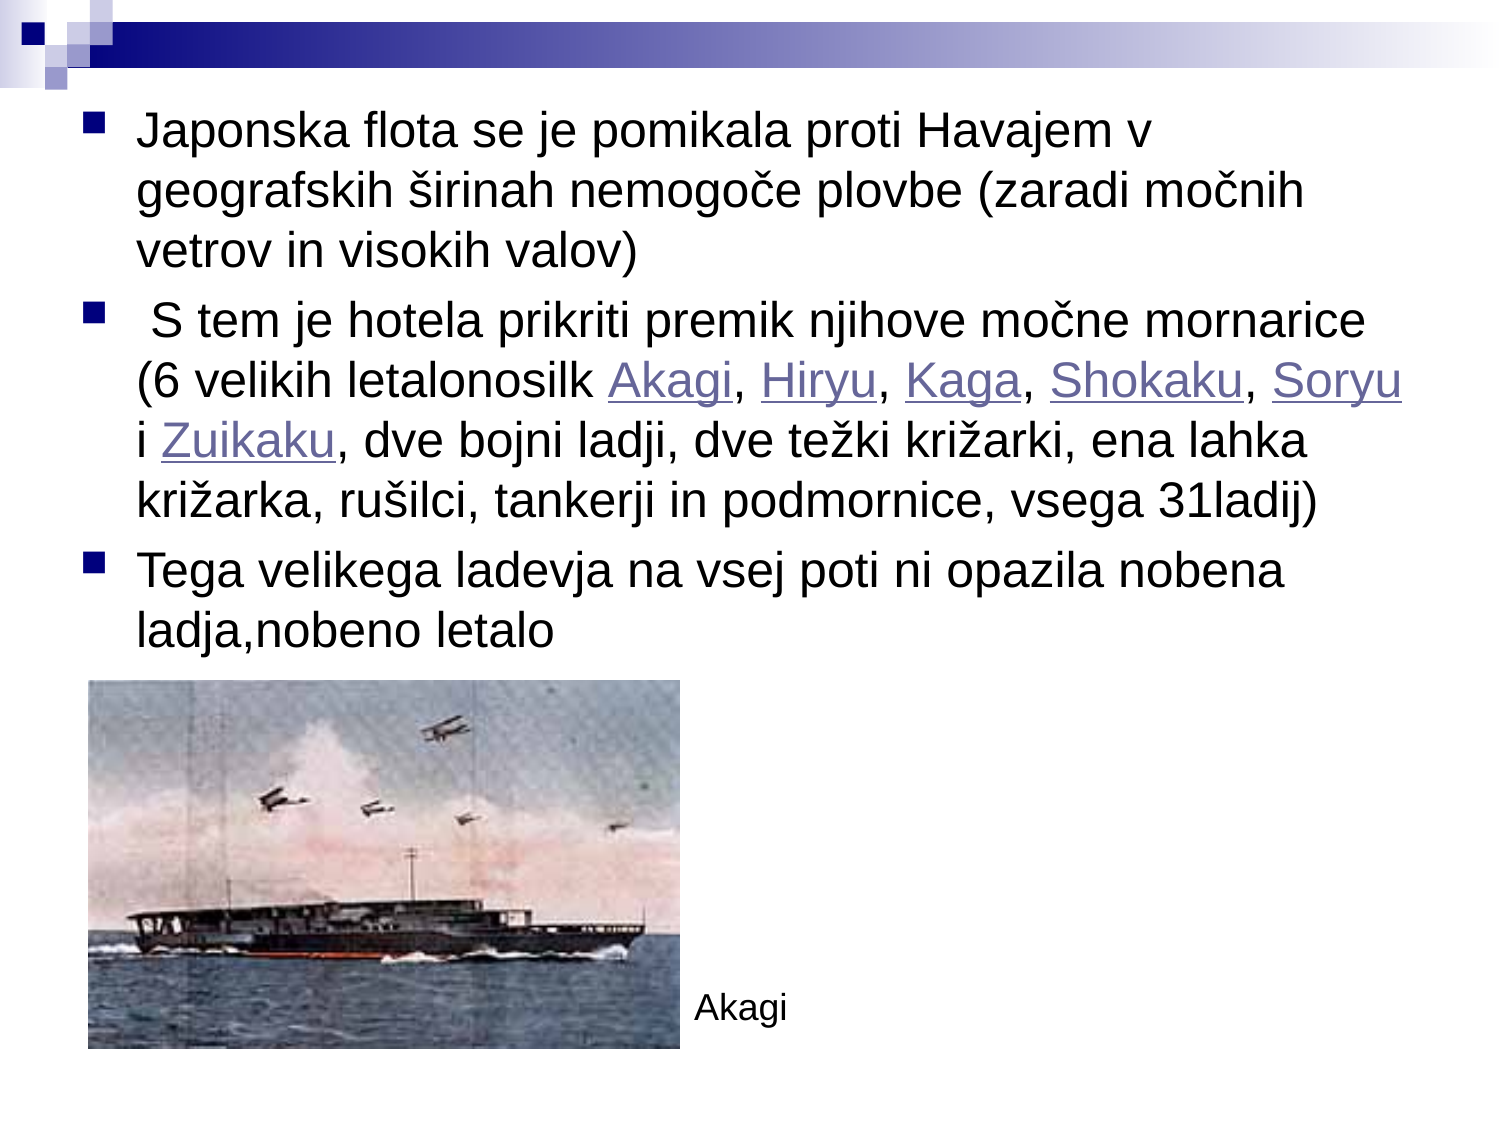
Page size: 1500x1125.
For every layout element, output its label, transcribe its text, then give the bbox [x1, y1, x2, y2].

title Akagi [679, 952, 1002, 1059]
list Japonska flota se je pomikala proti Havajem v geografskih širinah nemogoče plovbe (zaradi močnih vetrov in visokih valov) S tem je hotela prikriti premik njihove močne mornarice (6 velikih letalonosilk Akagi, Hiryu, Kaga, Shokaku, Soryu i Zuikaku, dve bojni ladji, dve težki križarki, ena lahka križarka, rušilci, tankerji in podmornice, vsega 31ladij) Tega velikega ladevja na vsej poti ni opazila nobena ladja,nobeno letalo [64, 90, 1424, 965]
picture [88, 680, 680, 1049]
